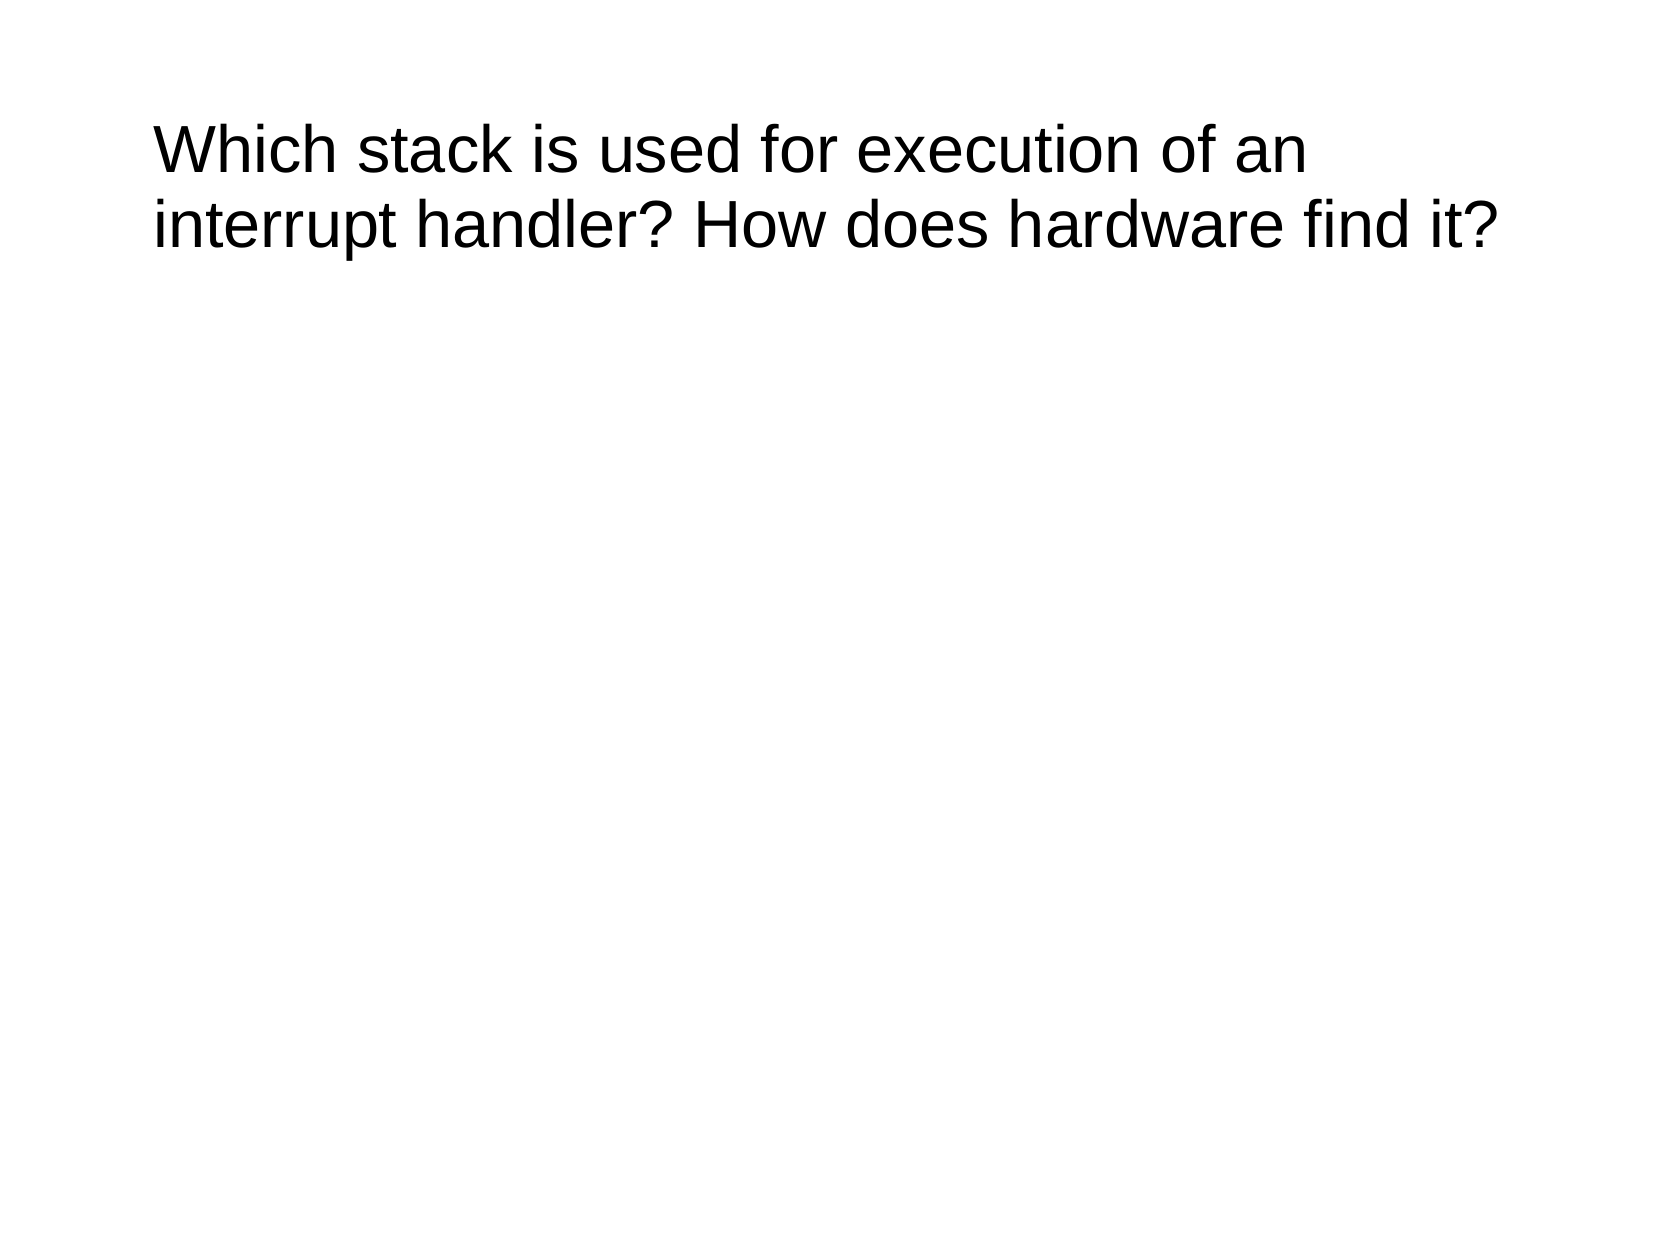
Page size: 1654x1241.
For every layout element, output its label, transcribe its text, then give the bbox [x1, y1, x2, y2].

list Which stack is used for execution of an interrupt handler? How does hardware find it? [82, 112, 1571, 1010]
